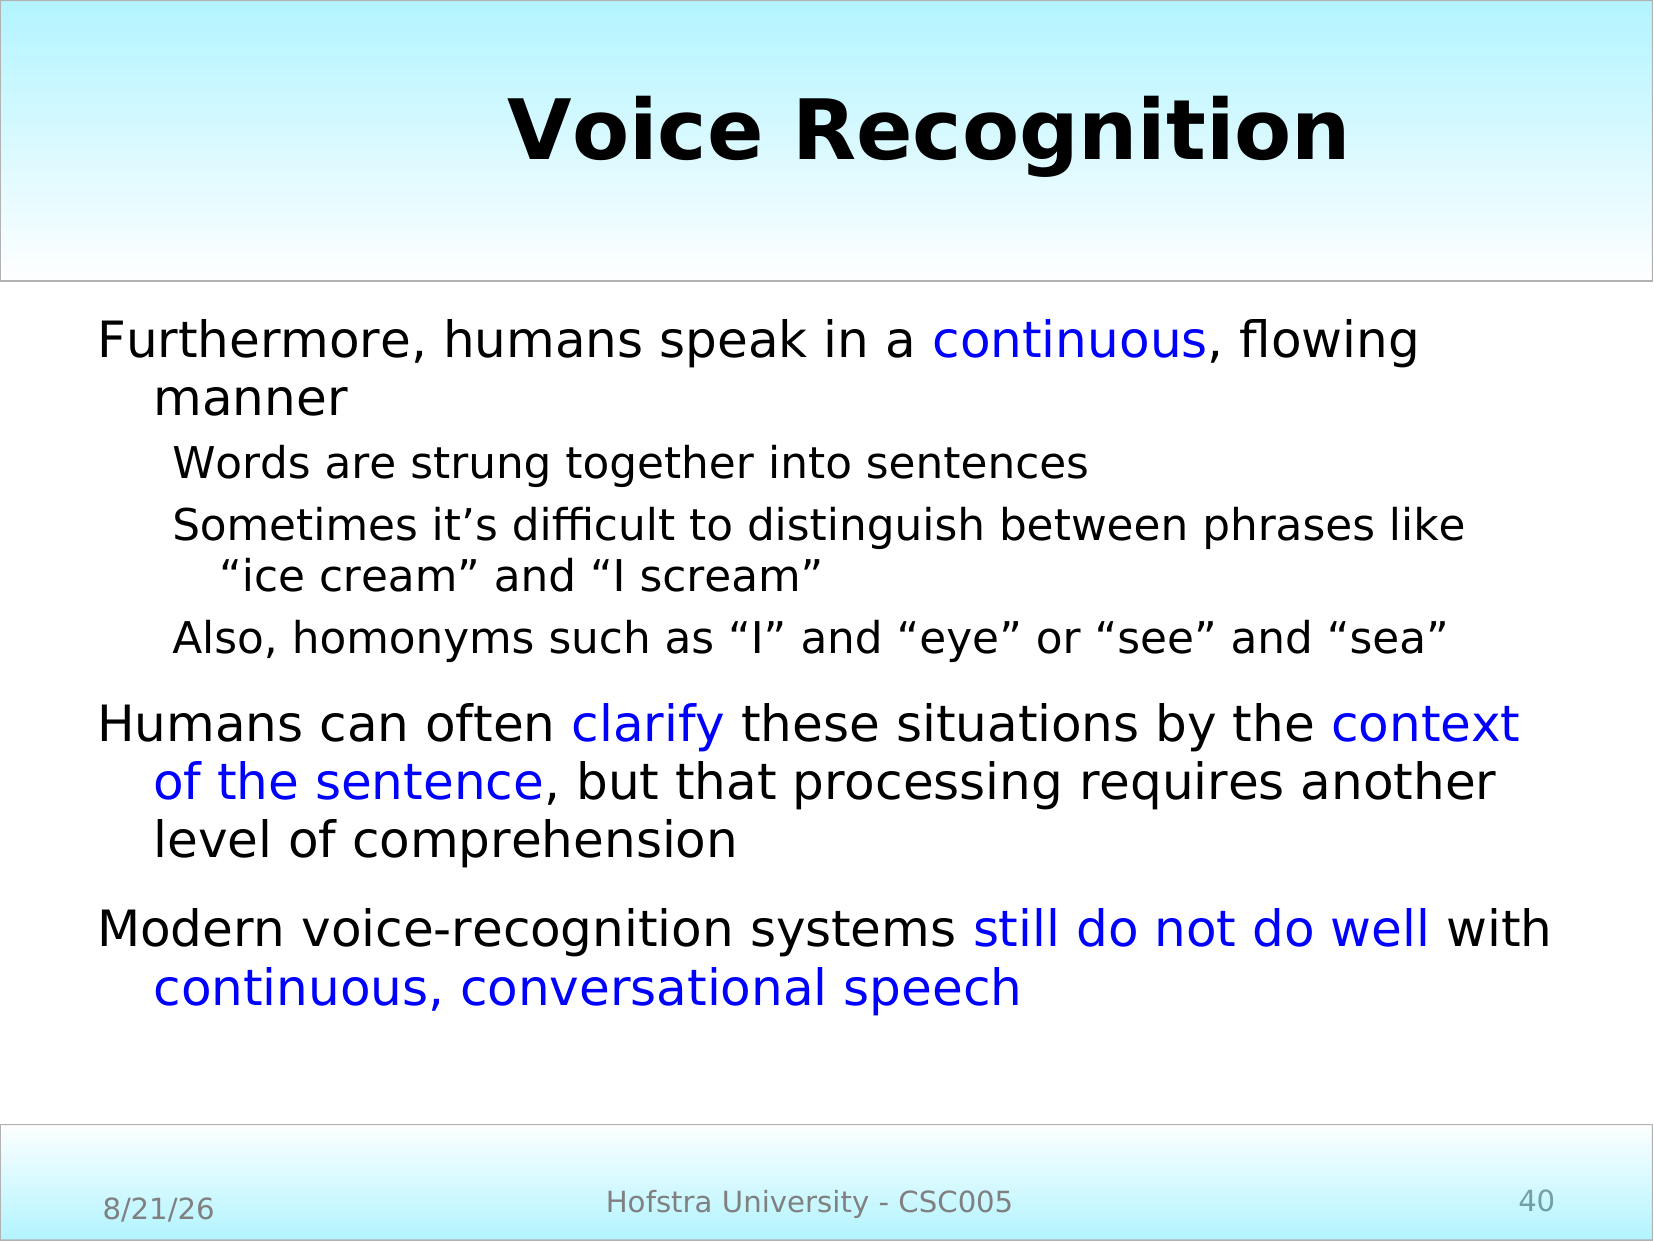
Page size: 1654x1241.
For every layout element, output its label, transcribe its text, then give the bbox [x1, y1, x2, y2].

title Voice Recognition [247, 27, 1612, 235]
list Furthermore, humans speak in a continuous, flowing manner Words are strung together into sentences Sometimes it’s difficult to distinguish between phrases like “ice cream” and “I scream” Also, homonyms such as “I” and “eye” or “see” and “sea” Humans can often clarify these situations by the context of the sentence, but that processing requires another level of comprehension Modern voice-recognition systems still do not do well with continuous, conversational speech [82, 303, 1571, 1178]
